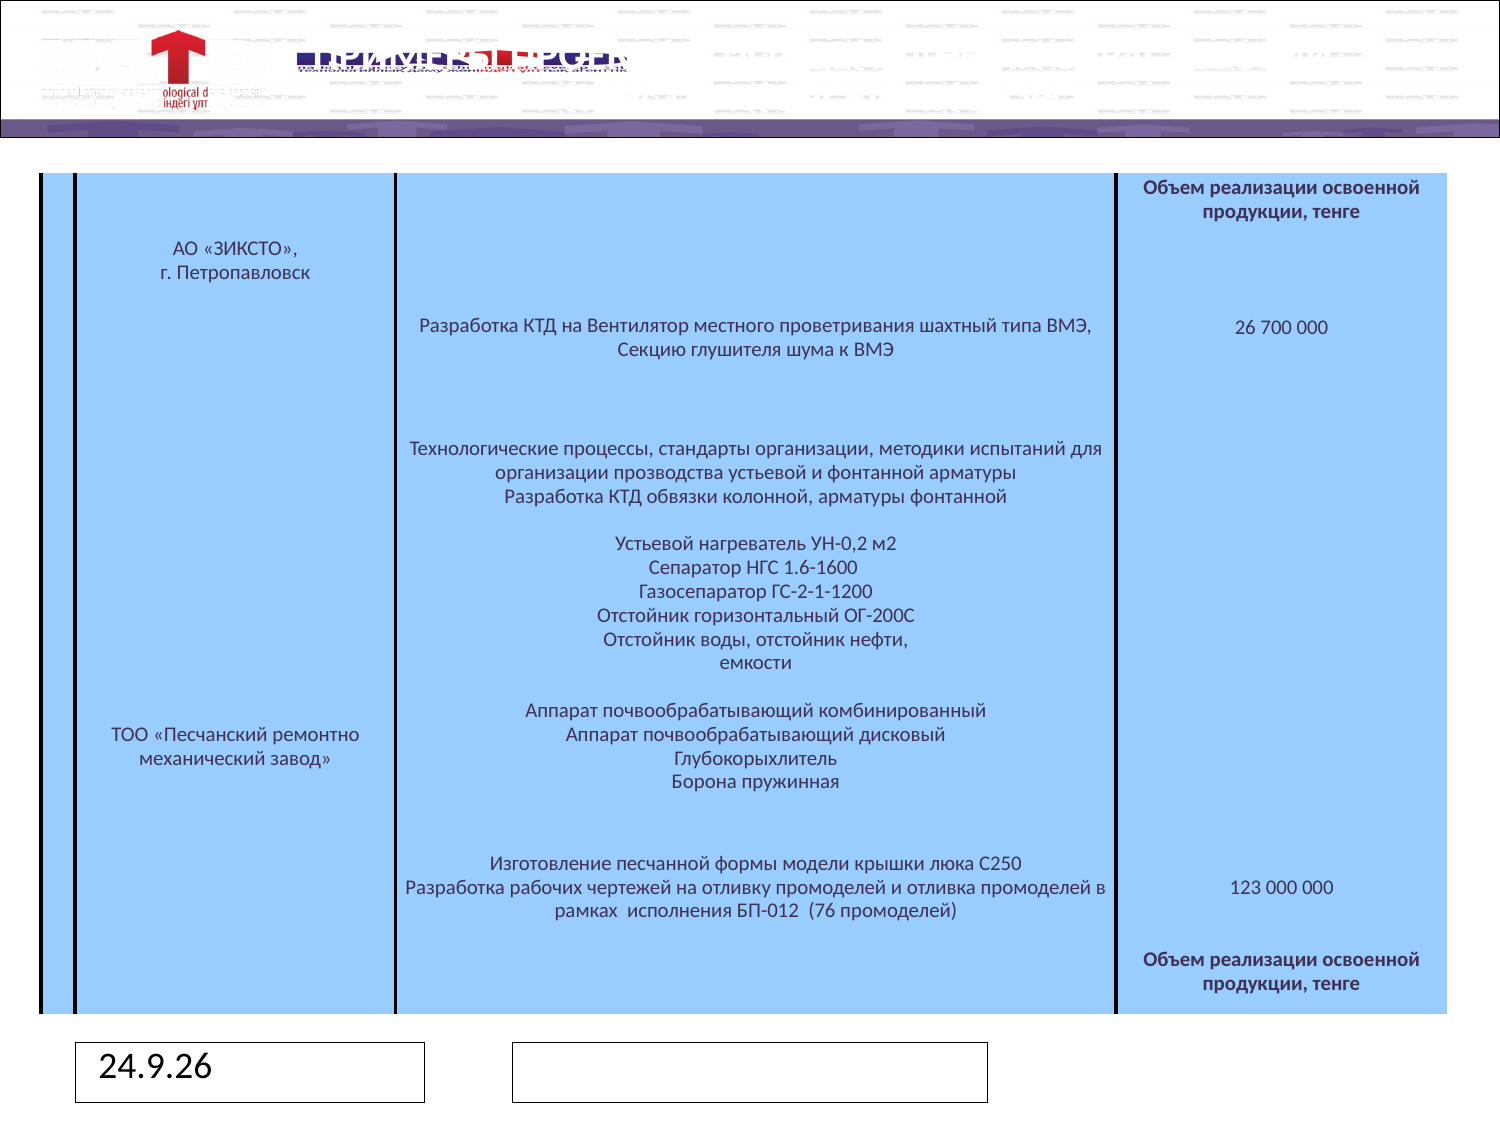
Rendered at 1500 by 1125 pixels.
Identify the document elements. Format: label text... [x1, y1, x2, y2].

table_cell [397, 930, 1114, 1014]
table_header [397, 173, 1114, 228]
table_cell [1118, 518, 1447, 690]
table_cell [43, 518, 73, 690]
table_cell [1118, 361, 1447, 428]
table_cell Технологические процессы, стандарты организации, методики испытаний для организации прозводства устьевой и фонтанной арматуры Разработка КТД обвязки колонной, арматуры фонтанной [397, 428, 1114, 518]
table_cell АО «ЗИКСТО», г. Петропавловск [77, 228, 394, 295]
table_cell [43, 845, 73, 930]
picture [0, 0, 1500, 138]
table_cell [77, 295, 394, 361]
table_cell [1118, 803, 1447, 845]
table_cell [77, 930, 394, 1014]
table_cell [1118, 228, 1447, 295]
table_cell Устьевой нагреватель УН-0,2 м2 Сепаратор НГС 1.6-1600 Газосепаратор ГС-2-1-1200 Отстойник горизонтальный ОГ-200С Отстойник воды, отстойник нефти, емкости [397, 518, 1114, 690]
table_cell [43, 361, 73, 428]
table_cell [1118, 428, 1447, 518]
table_cell Разработка КТД на Вентилятор местного проветривания шахтный типа ВМЭ, Секцию глушителя шума к ВМЭ [397, 295, 1114, 361]
table_cell [43, 295, 73, 361]
table_cell [43, 228, 73, 295]
table_cell [1118, 690, 1447, 803]
table_cell [43, 803, 73, 845]
table_cell Изготовление песчанной формы модели крышки люка С250 Разработка рабочих чертежей на отливку промоделей и отливка промоделей в рамках исполнения БП-012 (76 промоделей) [397, 845, 1114, 930]
table_cell [43, 690, 73, 803]
table_cell [77, 518, 394, 690]
table_cell [397, 361, 1114, 428]
table_cell [397, 803, 1114, 845]
table_cell Аппарат почвообрабатывающий комбинированный Аппарат почвообрабатывающий дисковый Глубокорыхлитель Борона пружинная [397, 690, 1114, 803]
table_cell [43, 930, 73, 1014]
table_cell Объем реализации освоенной продукции, тенге [1118, 930, 1447, 1014]
table_cell [43, 428, 73, 518]
table_header [77, 173, 394, 228]
table_cell ТОО «Песчанский ремонтно механический завод» [77, 690, 394, 803]
table_cell 26 700 000 [1118, 295, 1447, 361]
table_cell [77, 803, 394, 845]
table_cell [77, 361, 394, 428]
text_box ПРИМЕРЫ ПРОЕКТОВ, ПОДДЕРЖАННЫХ ОТРАСЛЕВЫМИ КОНСТРУКТОРСКИМИ БЮРО [183, 30, 1463, 114]
table_cell [77, 845, 394, 930]
table_cell [77, 428, 394, 518]
table_cell 123 000 000 [1118, 845, 1447, 930]
table_header Объем реализации освоенной продукции, тенге [1118, 173, 1447, 228]
table_cell [397, 228, 1114, 295]
table_header [43, 173, 73, 228]
